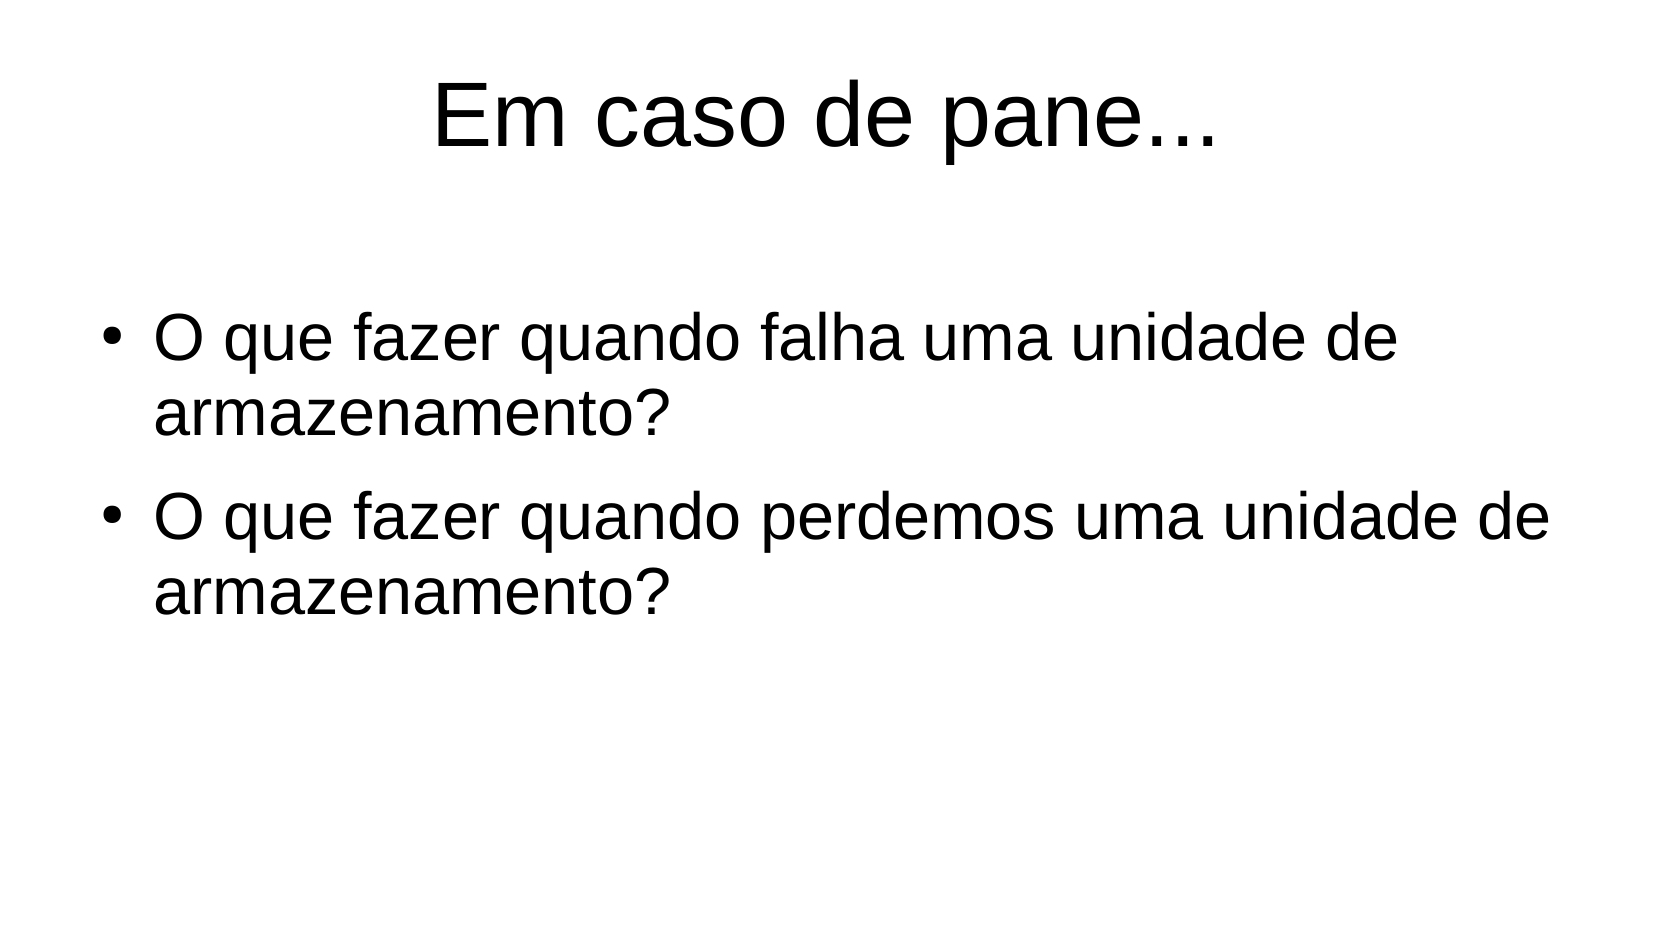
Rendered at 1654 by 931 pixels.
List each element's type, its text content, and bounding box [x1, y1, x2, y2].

title Em caso de pane... [82, 37, 1571, 193]
list O que fazer quando falha uma unidade de armazenamento? O que fazer quando perdemos uma unidade de armazenamento? [82, 300, 1571, 758]
